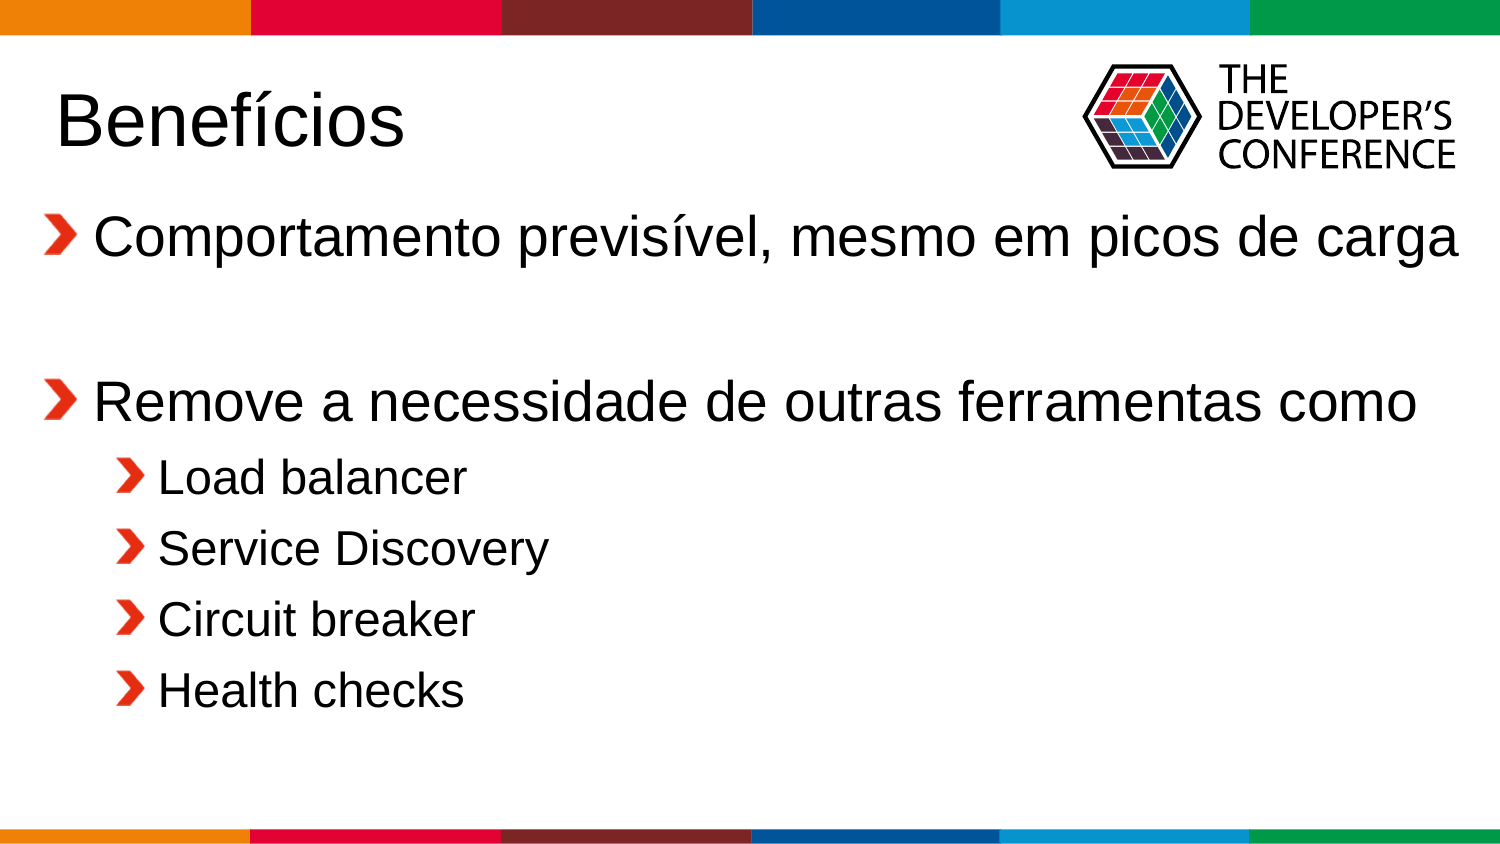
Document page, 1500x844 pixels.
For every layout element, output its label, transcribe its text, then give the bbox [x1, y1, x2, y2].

title Benefícios [41, 59, 975, 174]
list Comportamento previsível, mesmo em picos de carga Remove a necessidade de outras ferramentas como Load balancer Service Discovery Circuit breaker Health checks [23, 191, 1477, 750]
